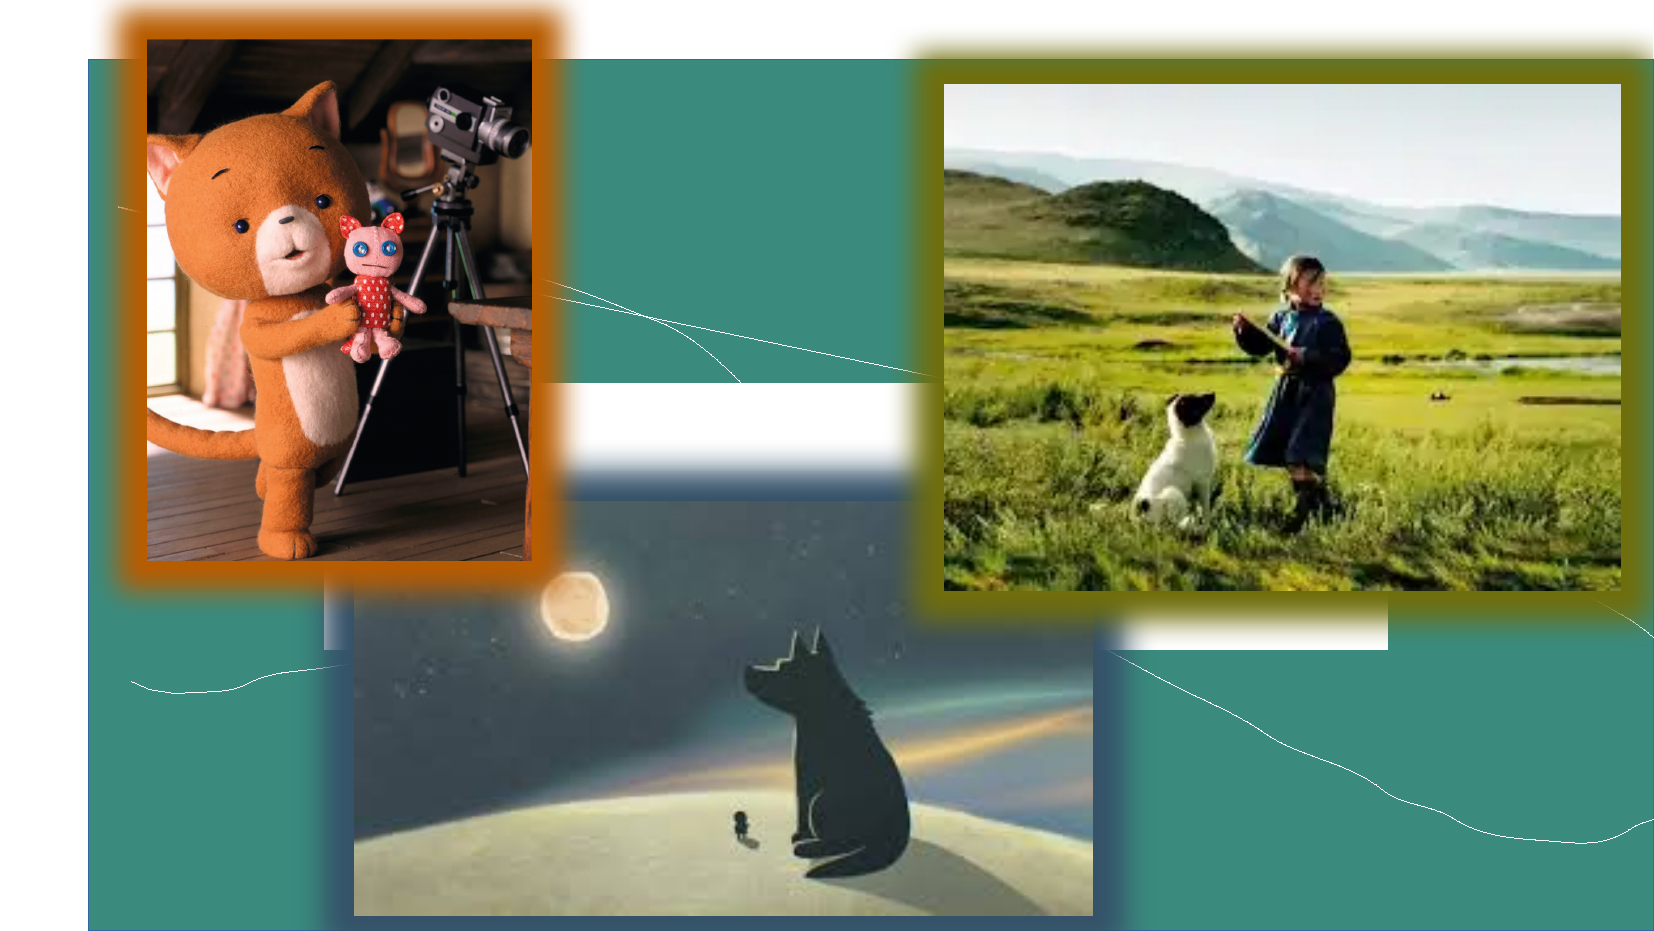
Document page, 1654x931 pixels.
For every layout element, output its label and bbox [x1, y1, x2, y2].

text_box [88, 59, 318, 931]
picture [944, 84, 1621, 591]
text_box [1130, 624, 1654, 931]
picture [147, 39, 532, 562]
text_box [578, 59, 905, 464]
picture [354, 501, 1093, 916]
